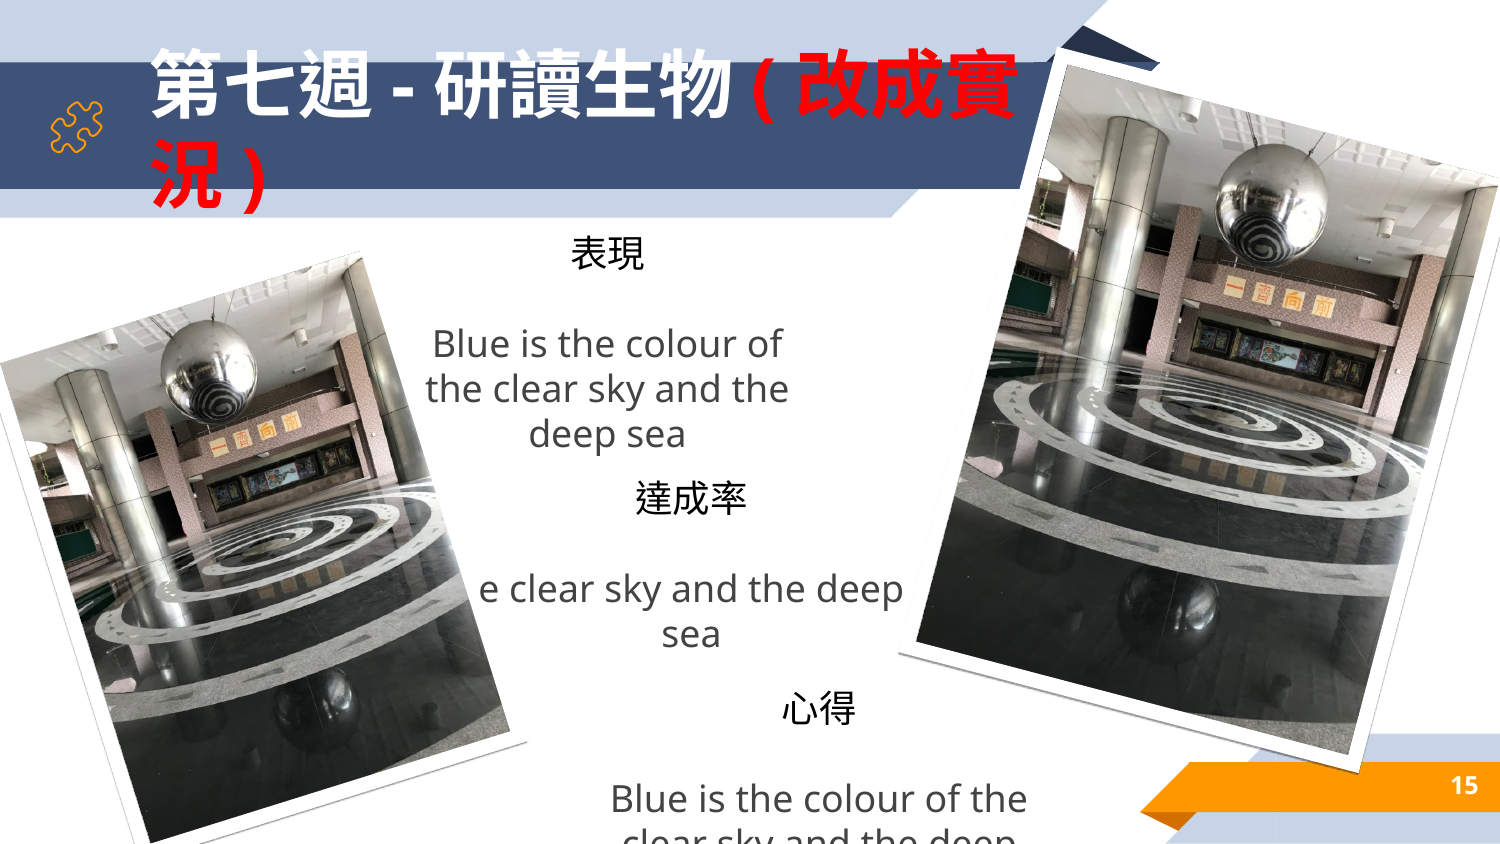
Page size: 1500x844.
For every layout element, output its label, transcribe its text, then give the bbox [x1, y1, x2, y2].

picture [0, 250, 511, 844]
text_box 心得 Blue is the colour of the clear sky and the deep sea [591, 685, 1047, 806]
slide_number <編號> [1249, 760, 1494, 813]
text_box 表現 Blue is the colour of the clear sky and the deep sea [424, 230, 791, 324]
text_box 達成率 e clear sky and the deep sea [467, 474, 916, 595]
title 第七週-研讀生物(改成實況) [133, 64, 1052, 190]
picture [915, 64, 1500, 756]
